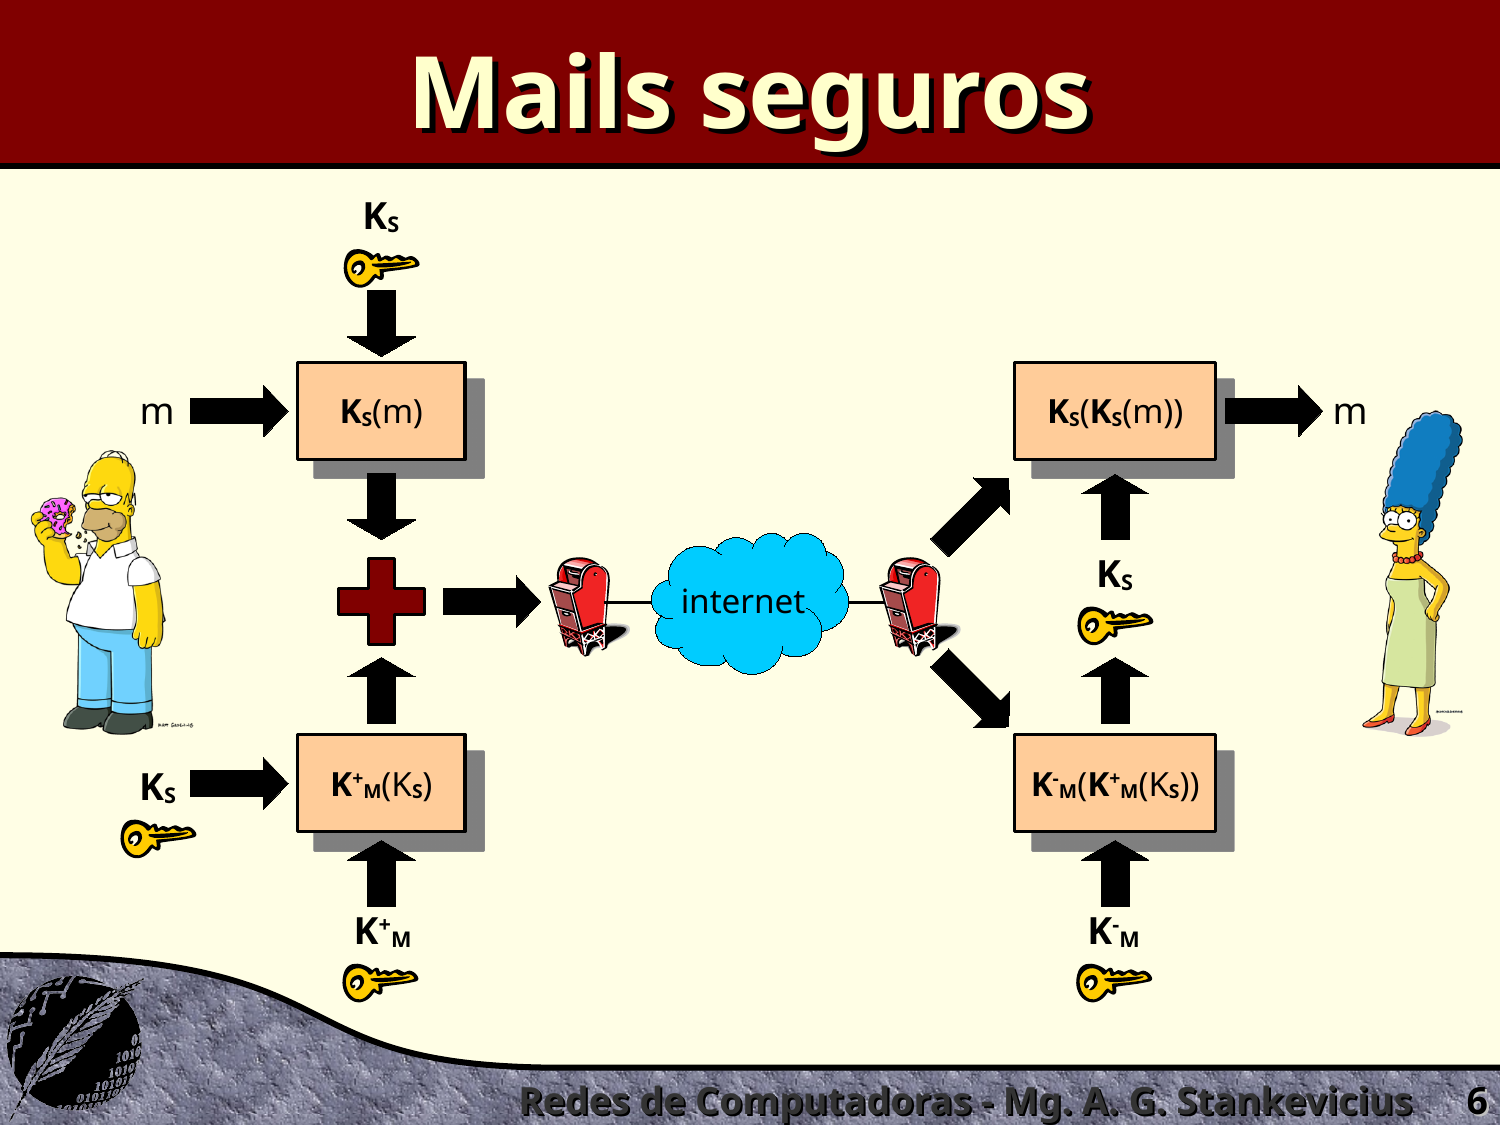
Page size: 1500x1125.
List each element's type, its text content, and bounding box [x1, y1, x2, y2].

text_box [1081, 474, 1149, 540]
picture [120, 819, 197, 859]
text_box m [1317, 377, 1377, 445]
text_box K-M(K+M(KS)) [1014, 734, 1216, 832]
text_box [338, 558, 425, 645]
text_box [347, 840, 416, 907]
picture [26, 446, 204, 737]
picture [879, 556, 962, 658]
text_box [1081, 840, 1149, 907]
picture [1075, 976, 1153, 1003]
text_box [1225, 385, 1317, 437]
text_box KS [124, 752, 193, 832]
text_box [930, 648, 1010, 728]
picture [548, 556, 631, 658]
text_box [190, 385, 289, 437]
picture [1047, 1100, 1054, 1110]
text_box m [124, 377, 184, 445]
text_box [347, 290, 416, 357]
picture [1308, 410, 1500, 737]
title Mails seguros [15, 5, 1485, 160]
picture [1076, 606, 1154, 646]
text_box K+M(KS) [297, 734, 466, 832]
text_box [443, 575, 541, 628]
text_box KS(KS(m)) [1014, 362, 1216, 460]
text_box K+M [338, 896, 424, 976]
picture [0, 959, 1500, 1125]
text_box [930, 477, 1010, 557]
text_box [347, 473, 416, 540]
picture [790, 1100, 795, 1110]
text_box KS(m) [297, 362, 466, 460]
picture [343, 248, 420, 289]
text_box [193, 757, 289, 810]
text_box K-M [1072, 896, 1158, 976]
text_box [1081, 657, 1149, 724]
text_box KS [1081, 539, 1150, 619]
text_box internet [651, 533, 849, 675]
picture [341, 976, 419, 1003]
text_box KS [347, 182, 416, 261]
text_box [347, 657, 416, 724]
